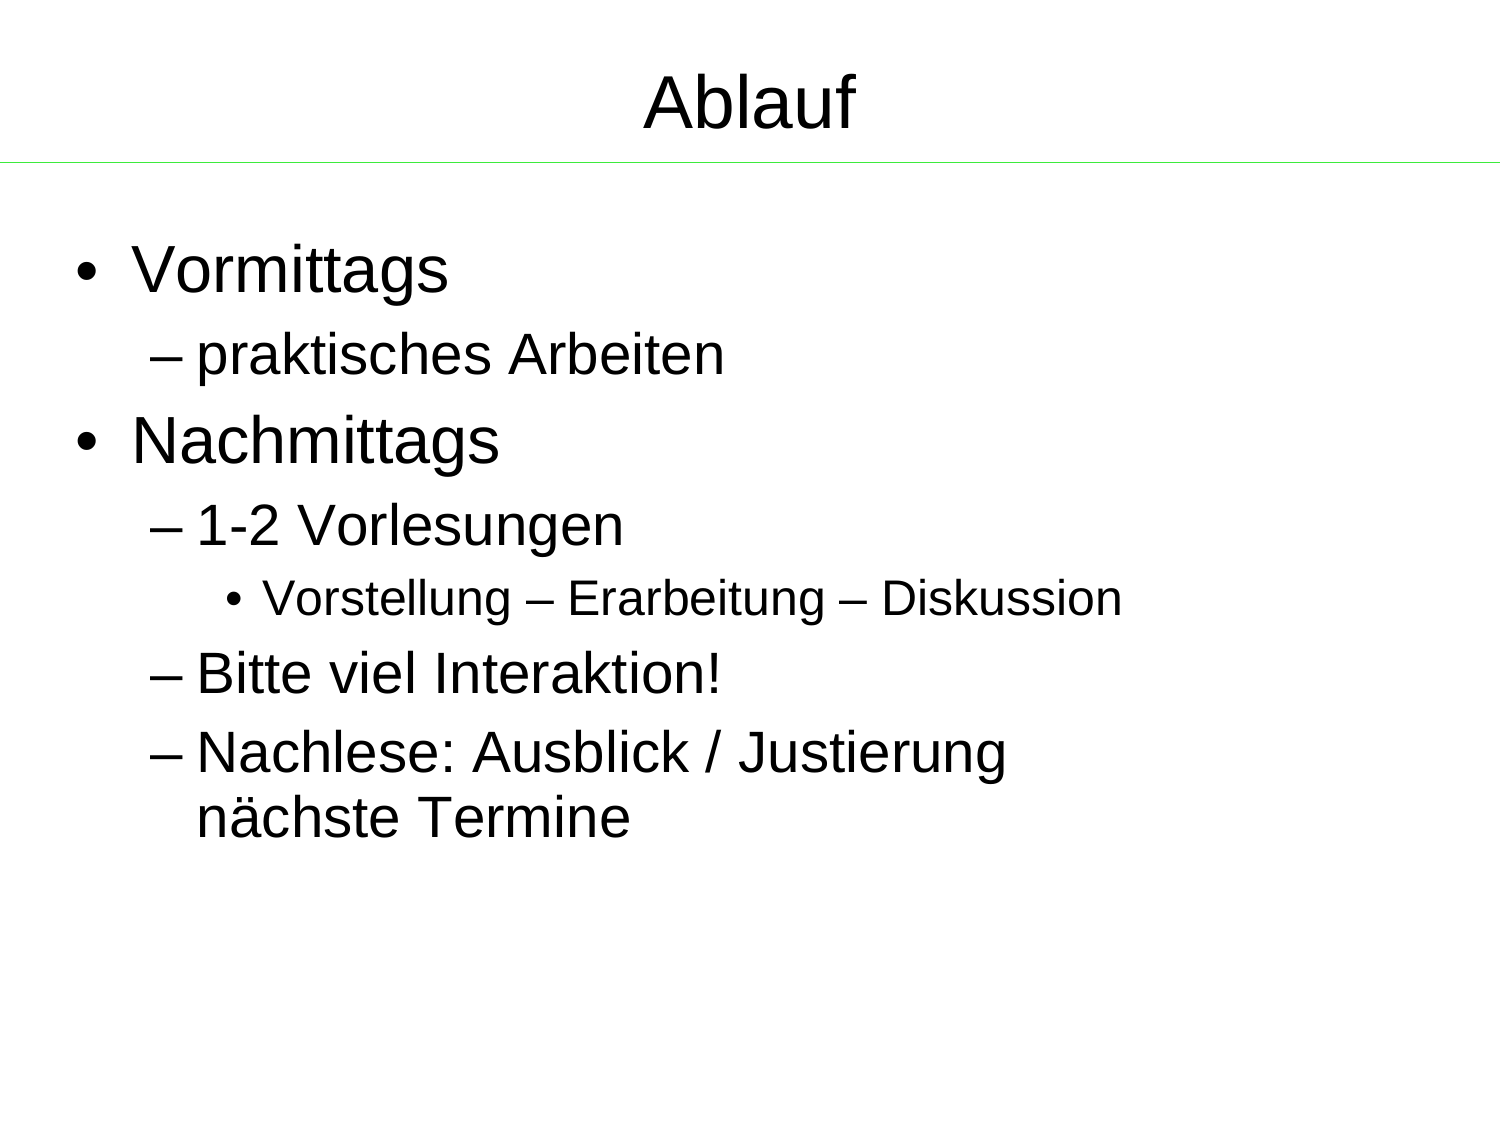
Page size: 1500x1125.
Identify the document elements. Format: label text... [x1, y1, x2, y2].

list Vormittags praktisches Arbeiten Nachmittags 1-2 Vorlesungen Vorstellung – Erarbeitung – Diskussion Bitte viel Interaktion! Nachlese: Ausblick / Justierung nächste Termine [75, 232, 1426, 886]
title Ablauf [75, 49, 1426, 156]
